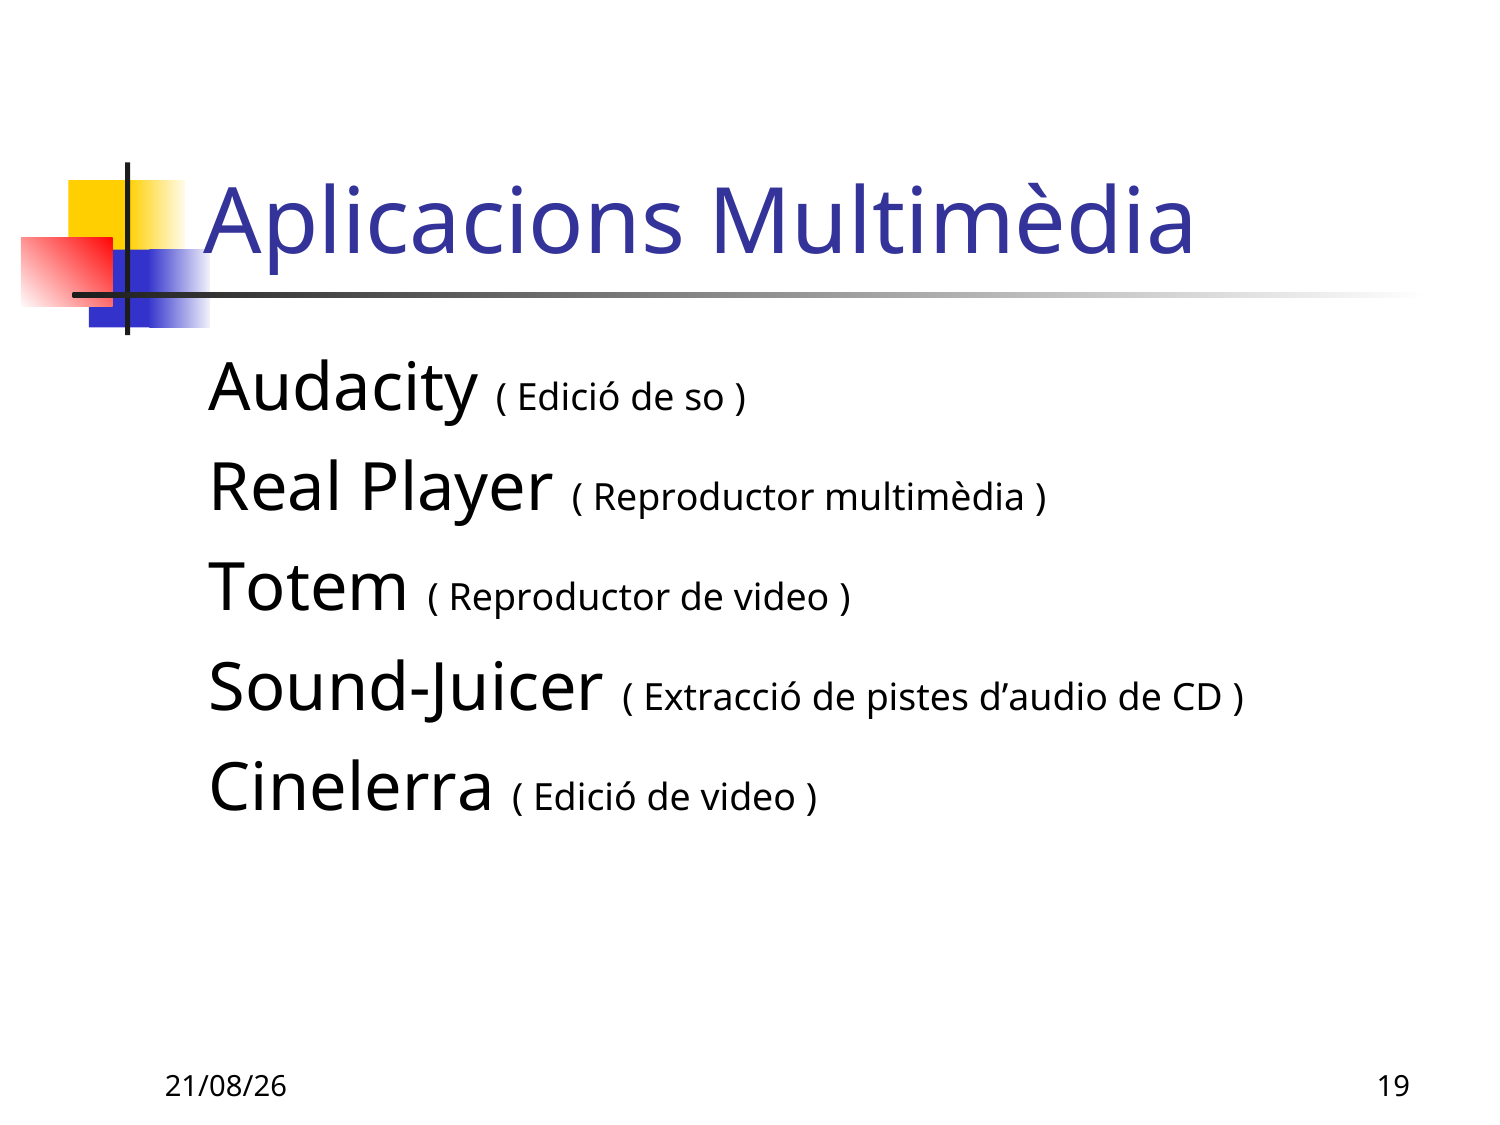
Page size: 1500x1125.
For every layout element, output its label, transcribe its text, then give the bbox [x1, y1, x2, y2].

title Aplicacions Multimèdia [188, 101, 1468, 289]
list Audacity ( Edició de so ) Real Player ( Reproductor multimèdia ) Totem ( Reproductor de video ) Sound-Juicer ( Extracció de pistes d’audio de CD ) Cinelerra ( Edició de video ) [193, 331, 1469, 1007]
